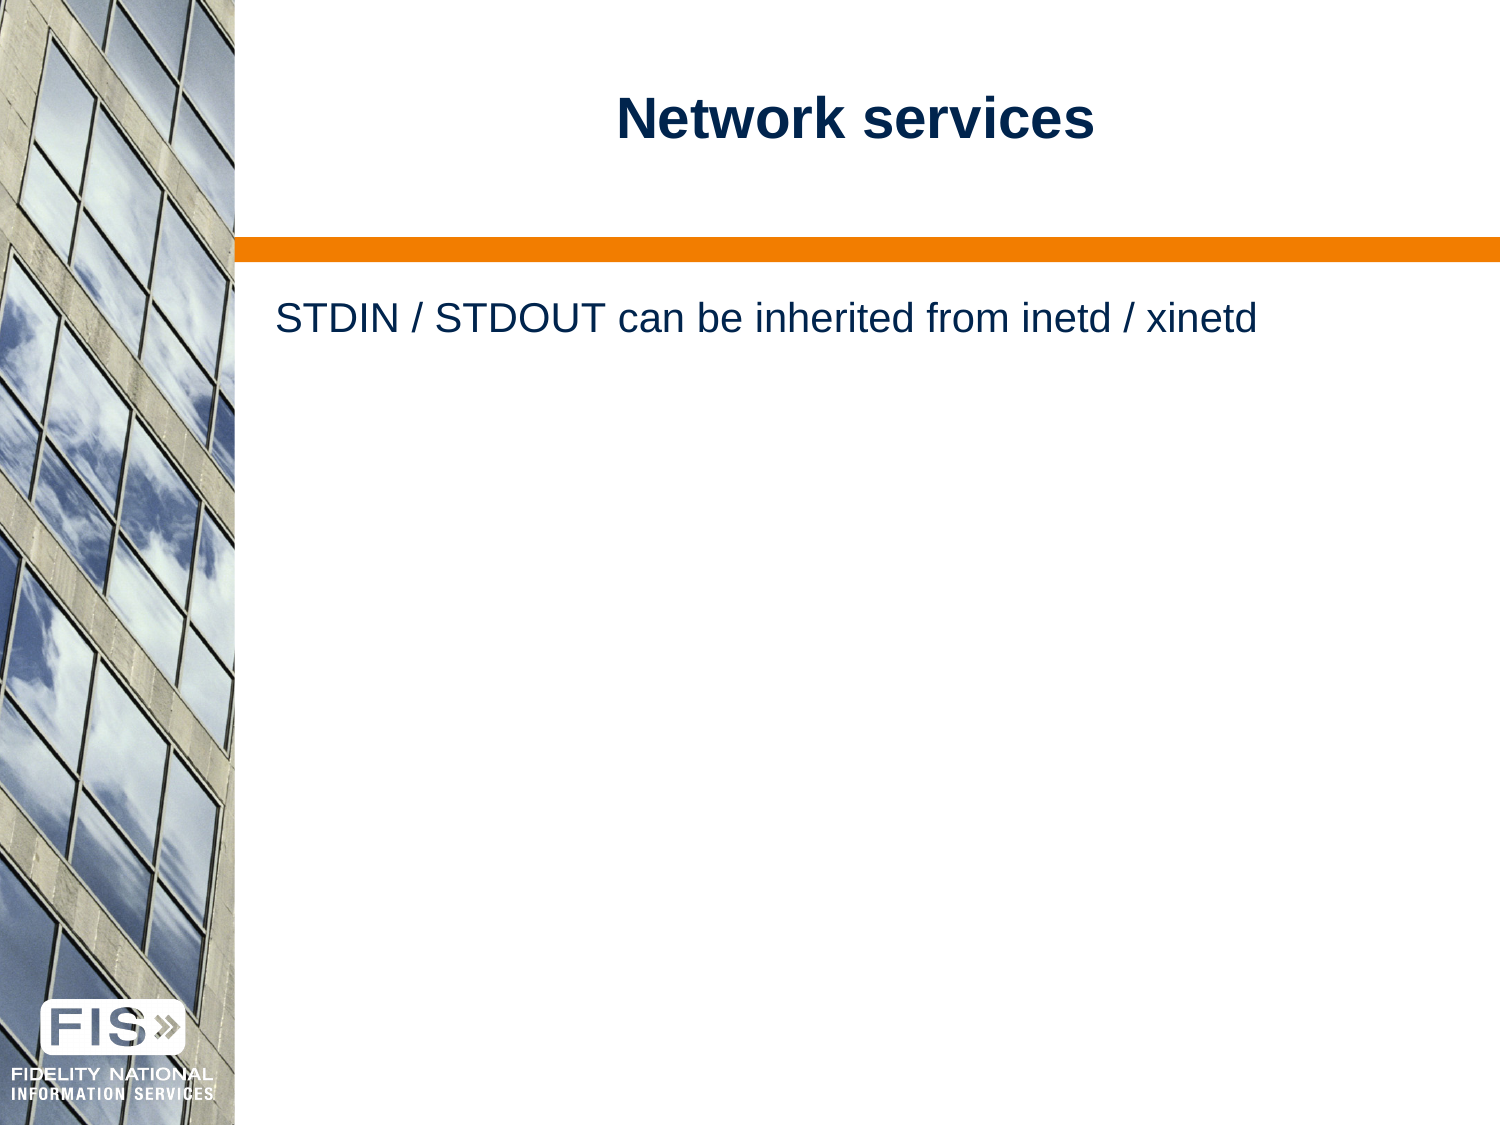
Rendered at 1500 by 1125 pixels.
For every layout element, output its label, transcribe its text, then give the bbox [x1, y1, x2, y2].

list STDIN / STDOUT can be inherited from inetd / xinetd [274, 295, 1438, 1023]
title Network services [274, 32, 1438, 206]
picture [0, 0, 235, 1125]
